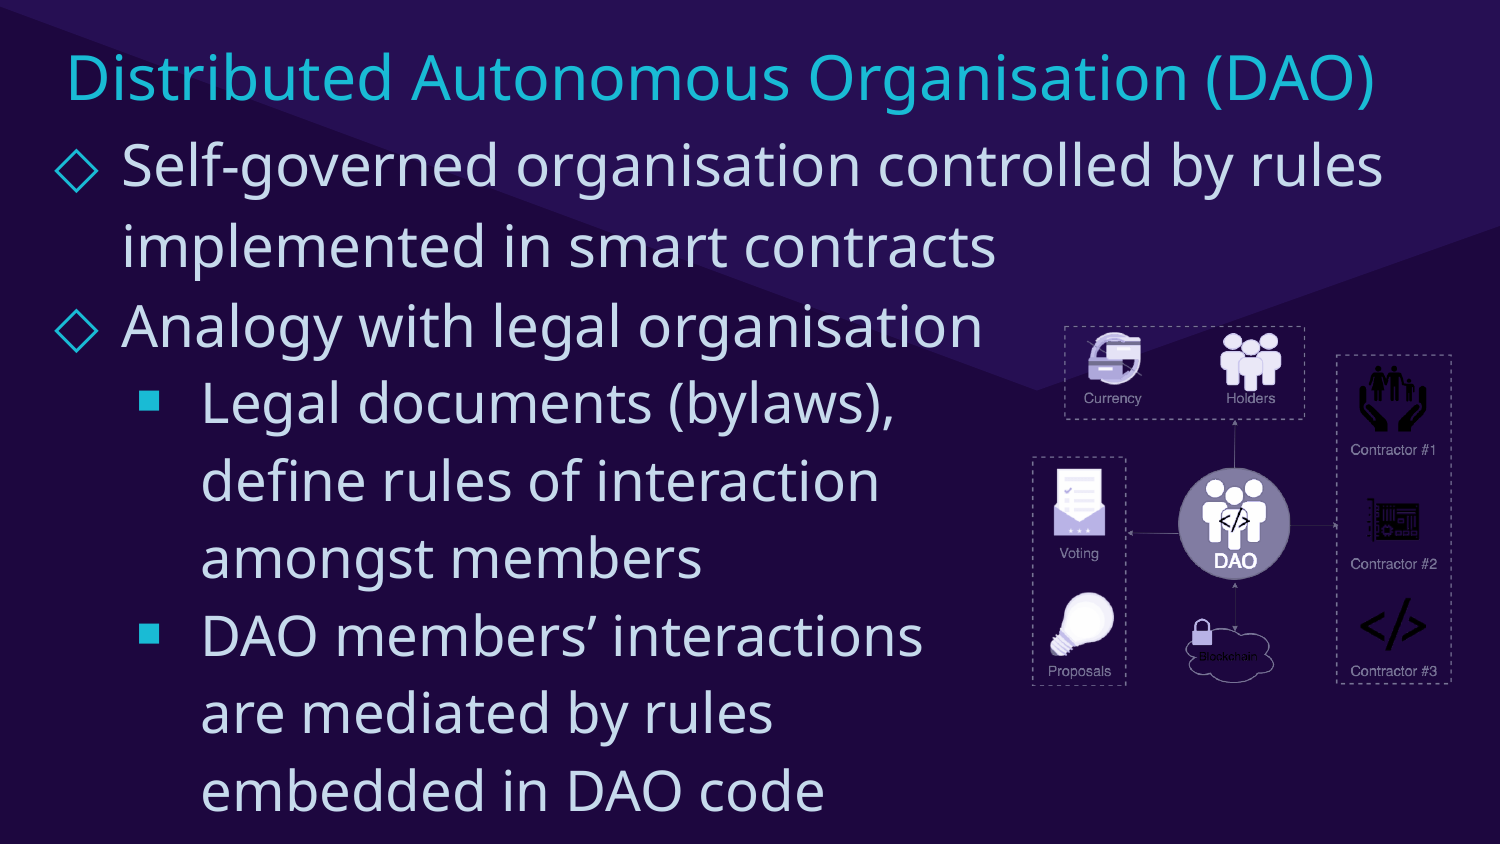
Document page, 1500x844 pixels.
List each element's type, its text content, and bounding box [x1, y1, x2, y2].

title Distributed Autonomous Organisation (DAO) [50, 22, 1472, 129]
picture [1024, 318, 1459, 693]
list Self-governed organisation controlled by rules implemented in smart contracts Analogy with legal organisation [31, 103, 1433, 807]
text_box Legal documents (bylaws), define rules of interaction amongst members DAO members’ interactions are mediated by rules embedded in DAO code [35, 264, 1040, 528]
